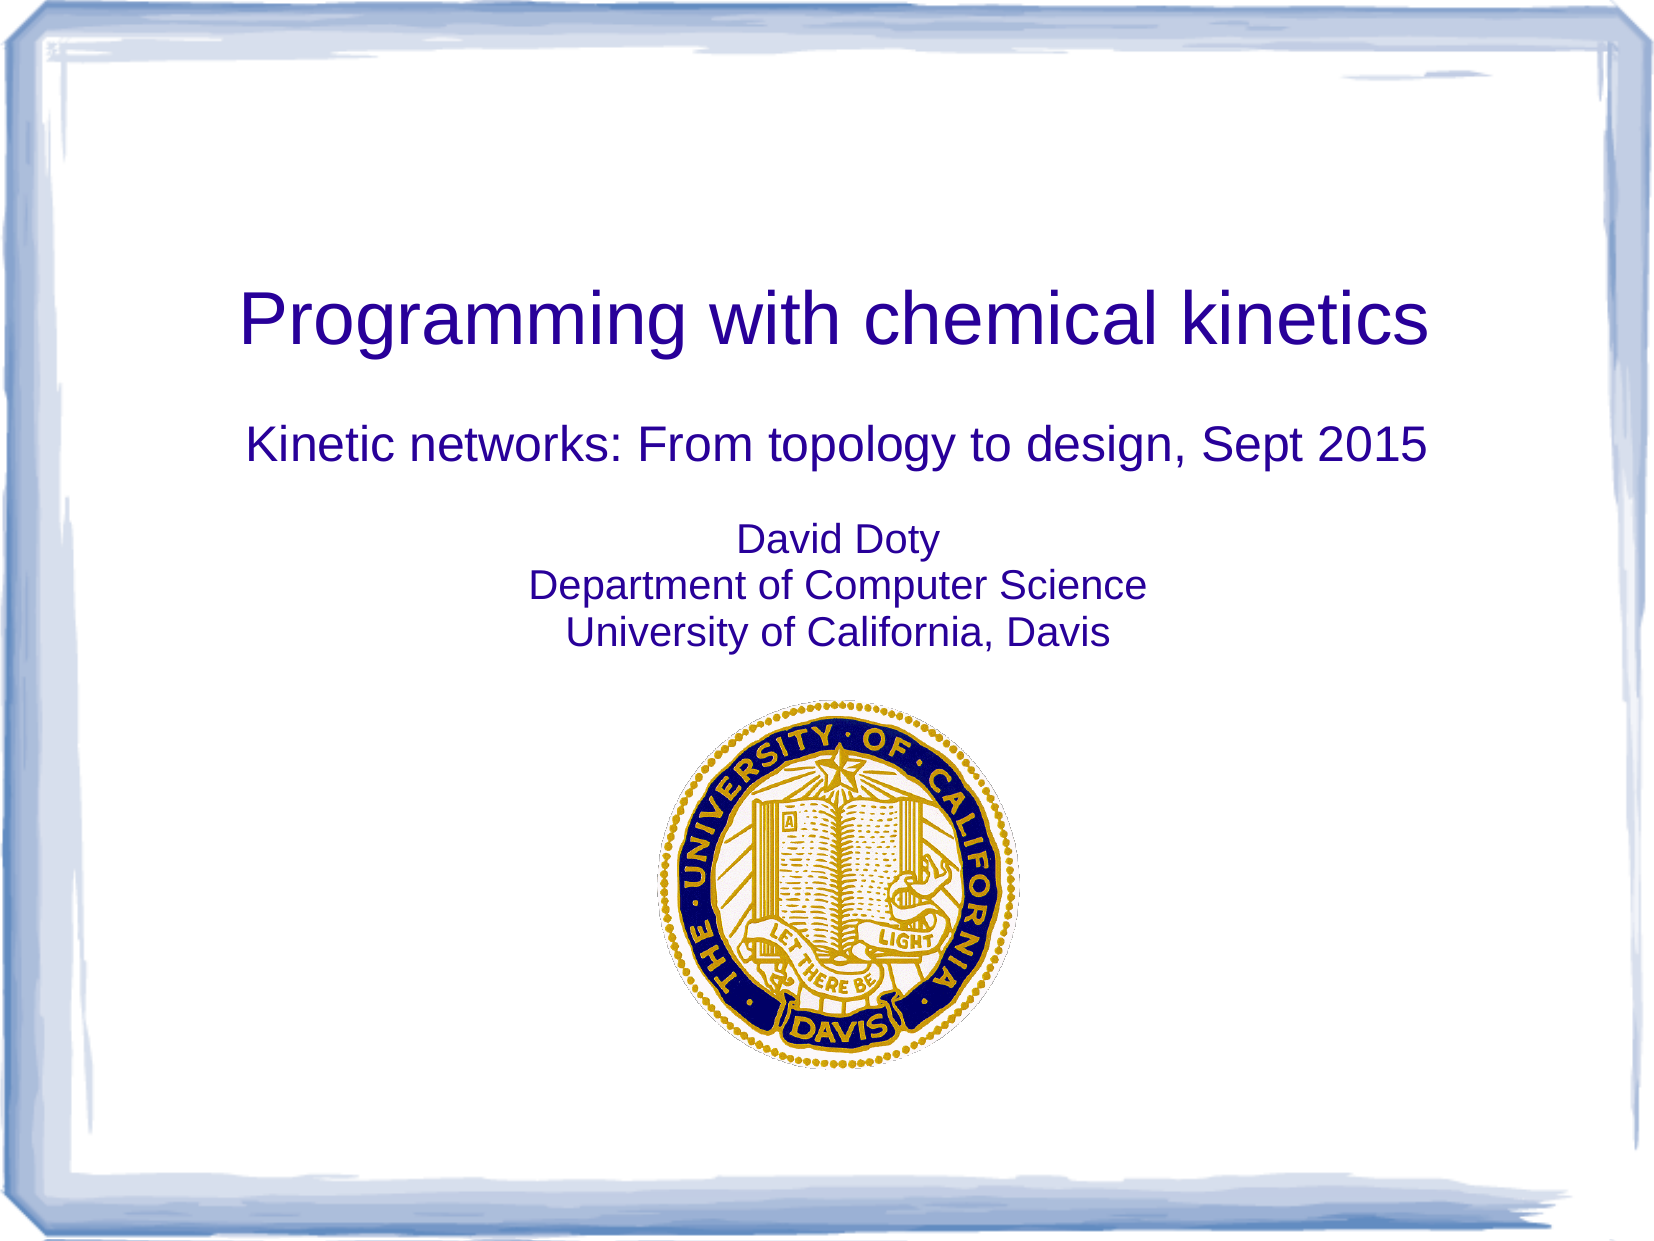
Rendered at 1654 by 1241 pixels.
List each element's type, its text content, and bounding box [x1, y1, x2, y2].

text_box Kinetic networks: From topology to design, Sept 2015 [111, 445, 1565, 500]
picture [0, 0, 1654, 1241]
title Programming with chemical kinetics [104, 192, 1566, 445]
subtitle David Doty Department of Computer Science University of California, Davis [237, 515, 1439, 656]
